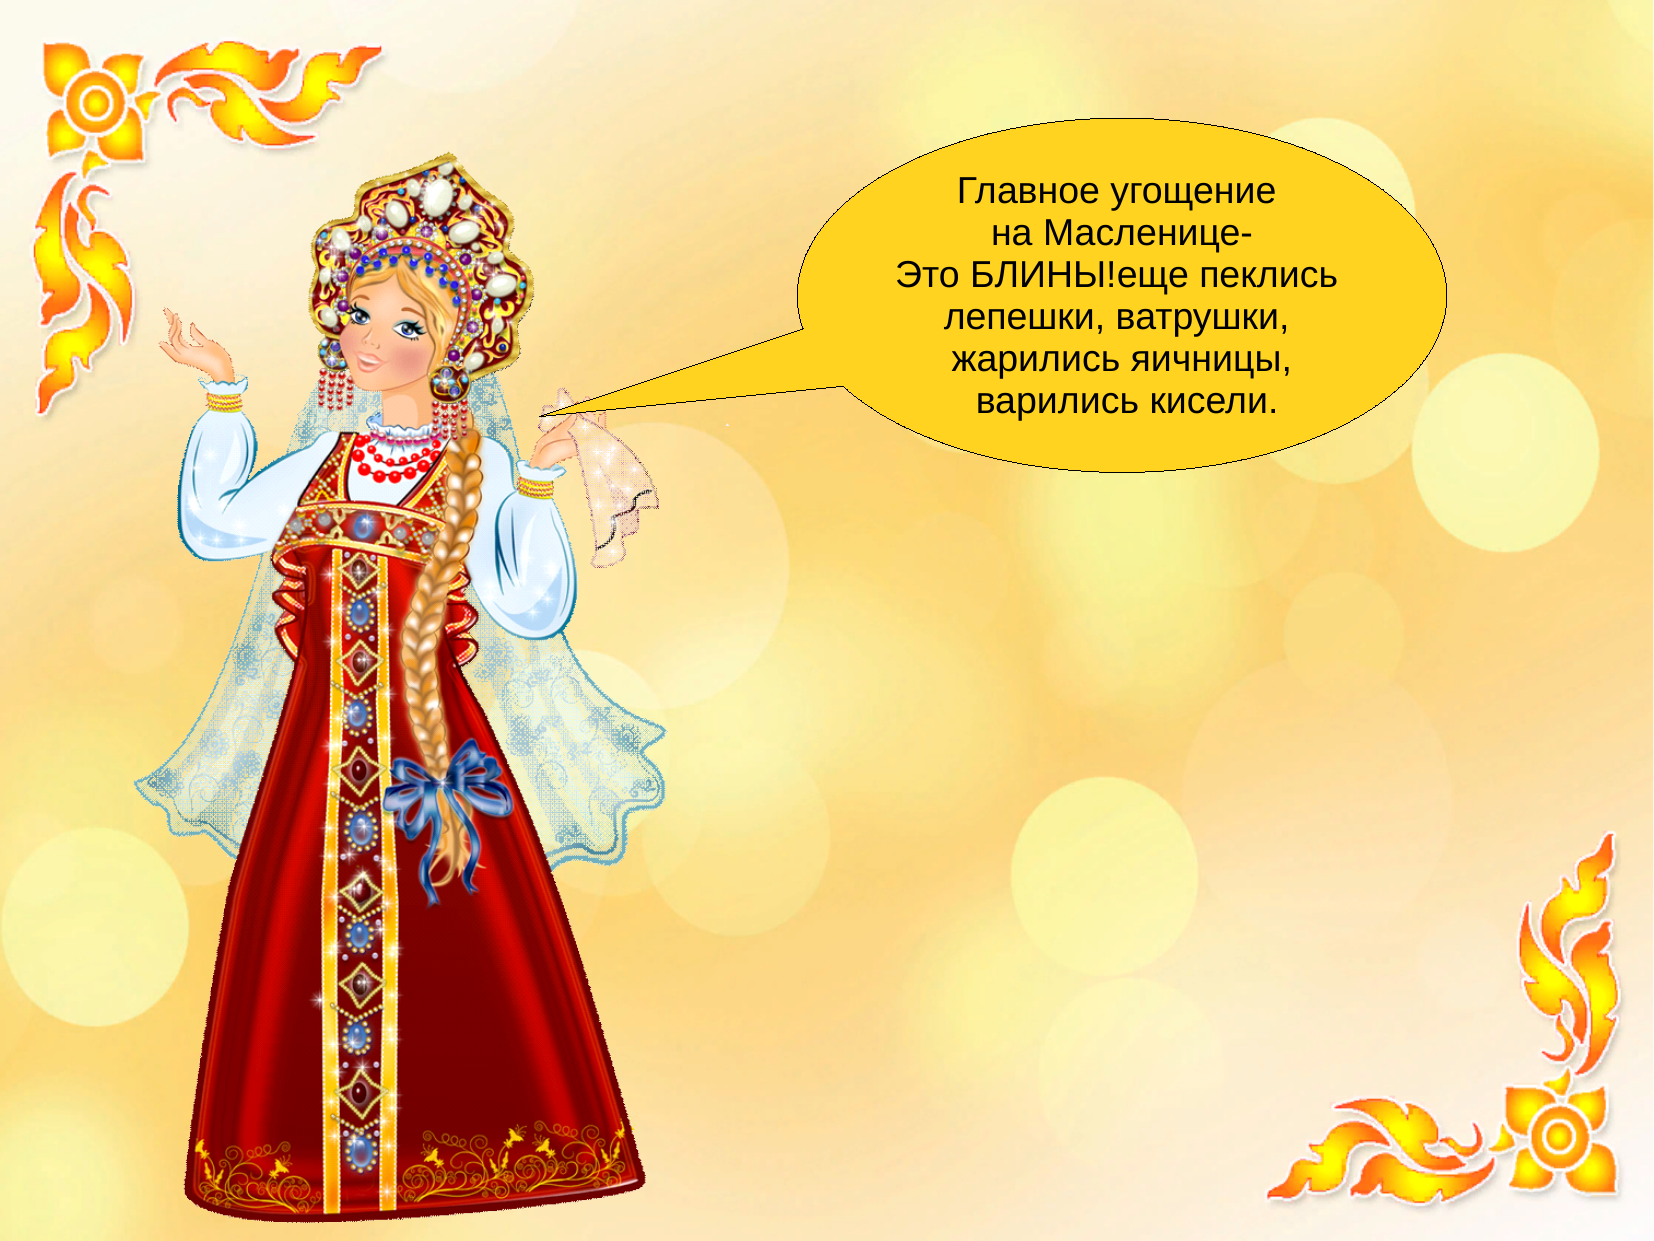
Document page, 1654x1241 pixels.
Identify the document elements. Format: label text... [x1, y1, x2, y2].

text_box Главное угощение на Масленице- Это БЛИНЫ!еще пеклись лепешки, ватрушки, жарились яичницы, варились кисели. [539, 118, 1447, 473]
picture [0, 0, 1654, 1241]
